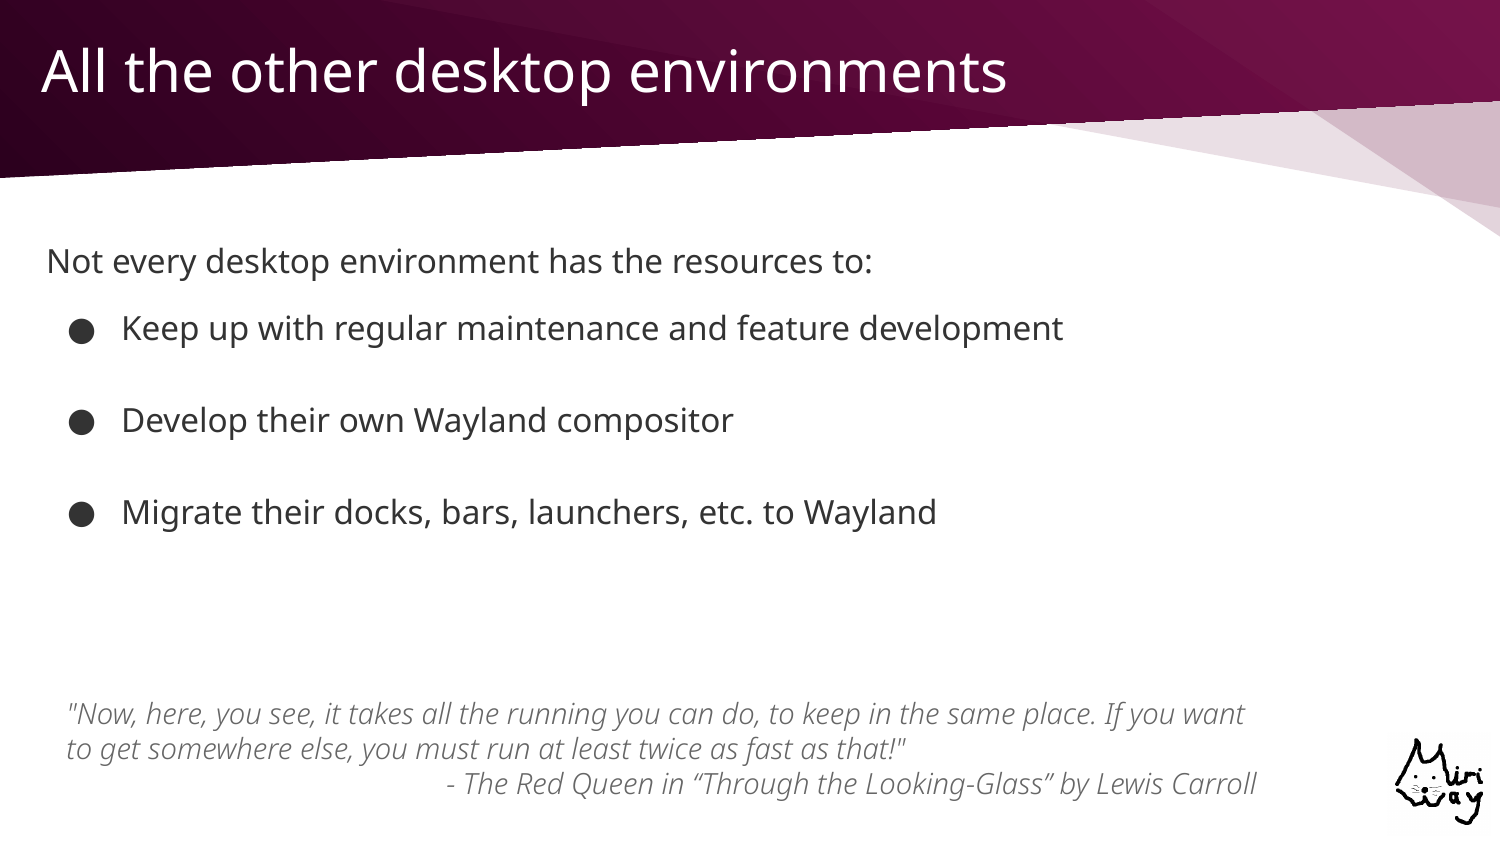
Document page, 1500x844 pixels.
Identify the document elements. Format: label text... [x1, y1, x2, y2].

title All the other desktop environments [41, 5, 1336, 134]
list Not every desktop environment has the resources to: Keep up with regular maintenance and feature development Develop their own Wayland compositor Migrate their docks, bars, launchers, etc. to Wayland [35, 229, 1324, 464]
text_box "Now, here, you see, it takes all the running you can do, to keep in the same place. If you want to get somewhere else, you must run at least twice as fast as that!" - The Red Queen in “Through the Looking-Glass” by Lewis Carroll [51, 680, 1273, 808]
picture [1387, 732, 1491, 836]
